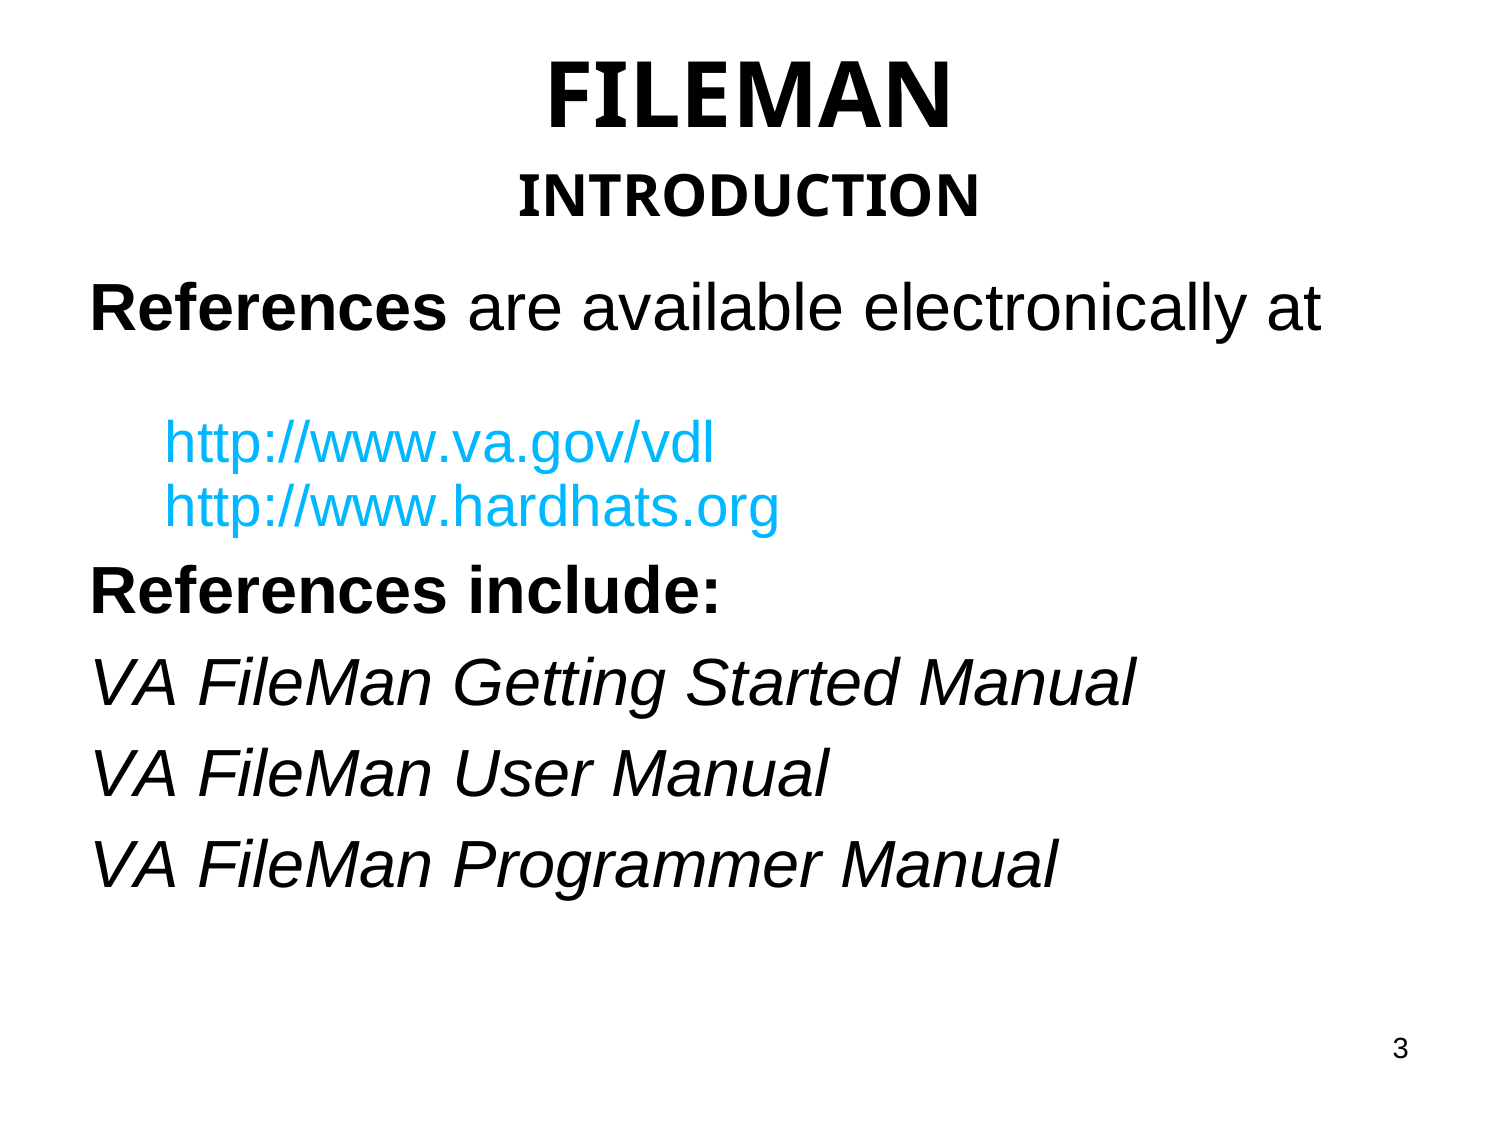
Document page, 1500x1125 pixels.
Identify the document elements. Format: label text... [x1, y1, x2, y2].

title FILEMAN INTRODUCTION [75, 17, 1426, 245]
list References are available electronically at http://www.va.gov/vdl http://www.hardhats.org References include: VA FileMan Getting Started Manual VA FileMan User Manual VA FileMan Programmer Manual [75, 262, 1426, 1073]
